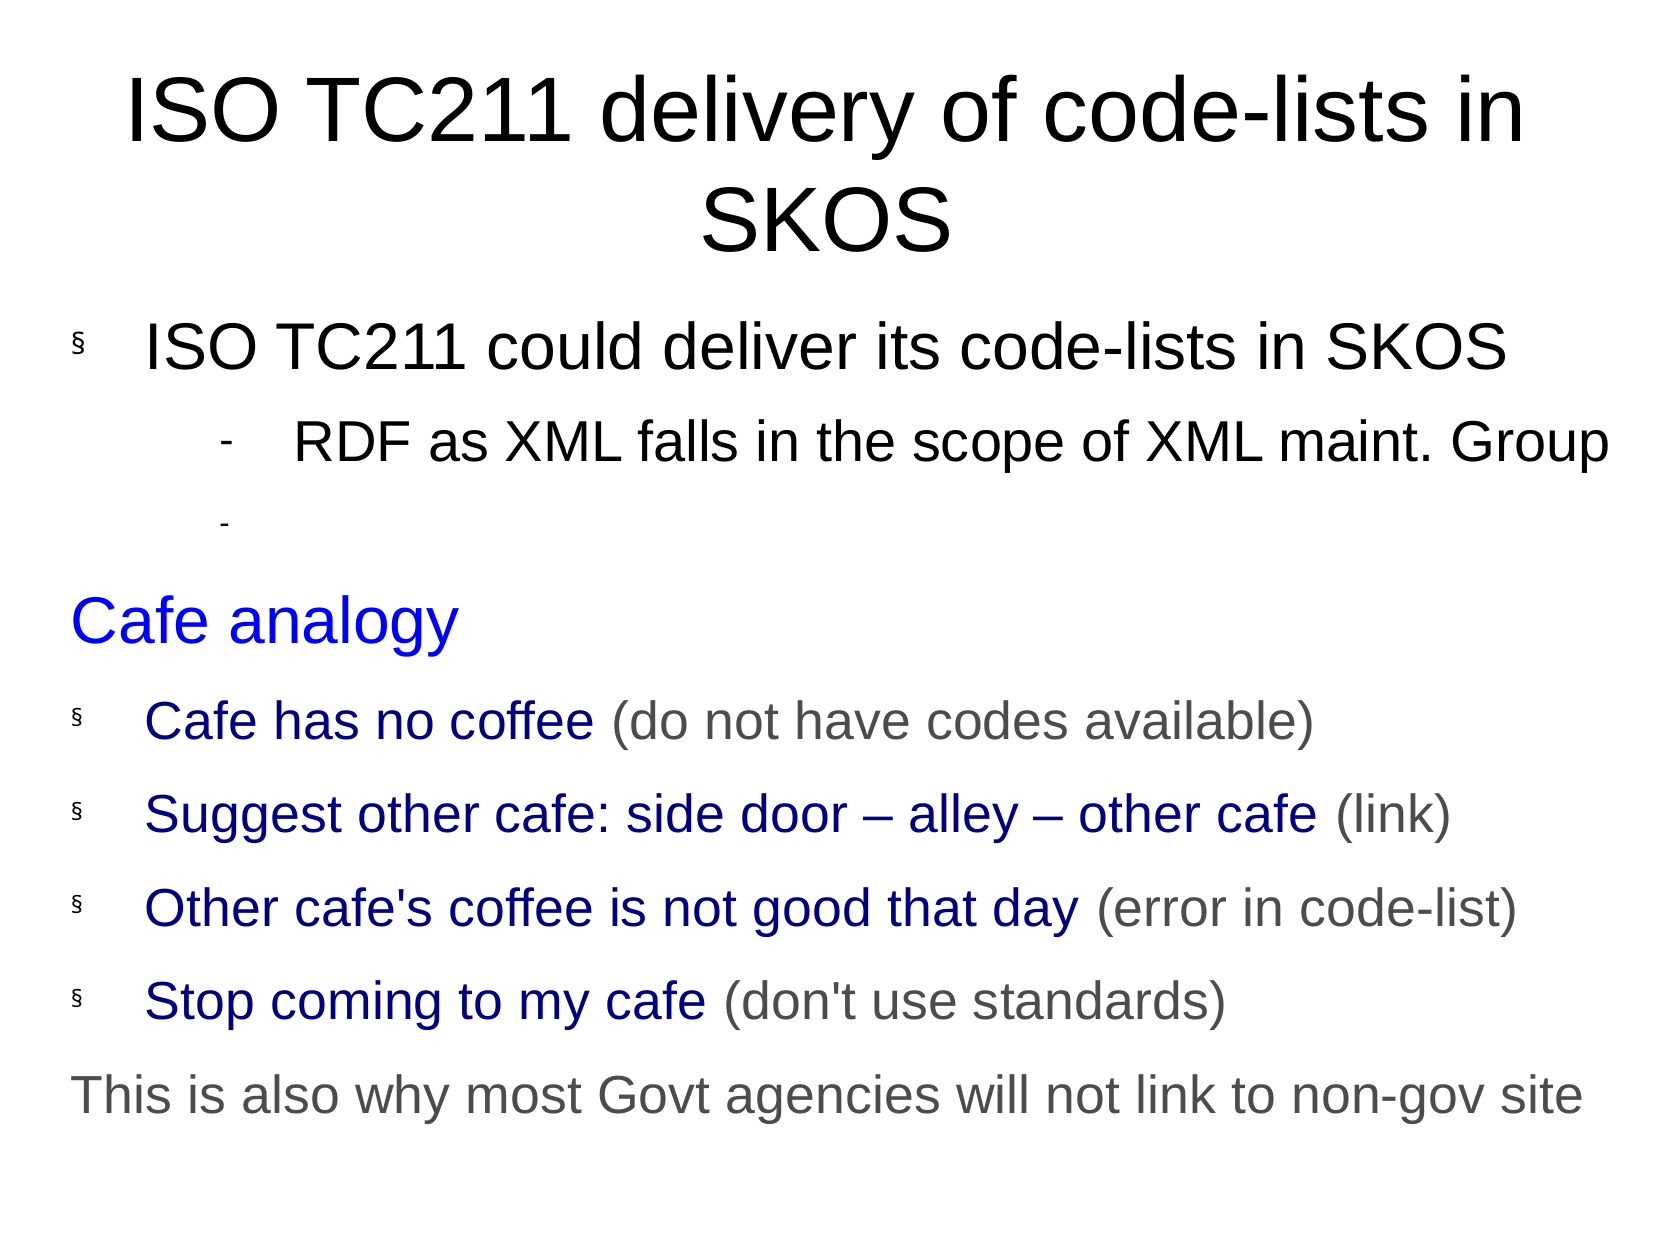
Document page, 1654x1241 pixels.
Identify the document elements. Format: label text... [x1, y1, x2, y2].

list ISO TC211 could deliver its code-lists in SKOS RDF as XML falls in the scope of XML maint. Group Cafe analogy Cafe has no coffee (do not have codes available) Suggest other cafe: side door – alley – other cafe (link) Other cafe's coffee is not good that day (error in code-list) Stop coming to my cafe (don't use standards) This is also why most Govt agencies will not link to non-gov site [70, 303, 1619, 1158]
title ISO TC211 delivery of code-lists in SKOS [23, 49, 1630, 257]
